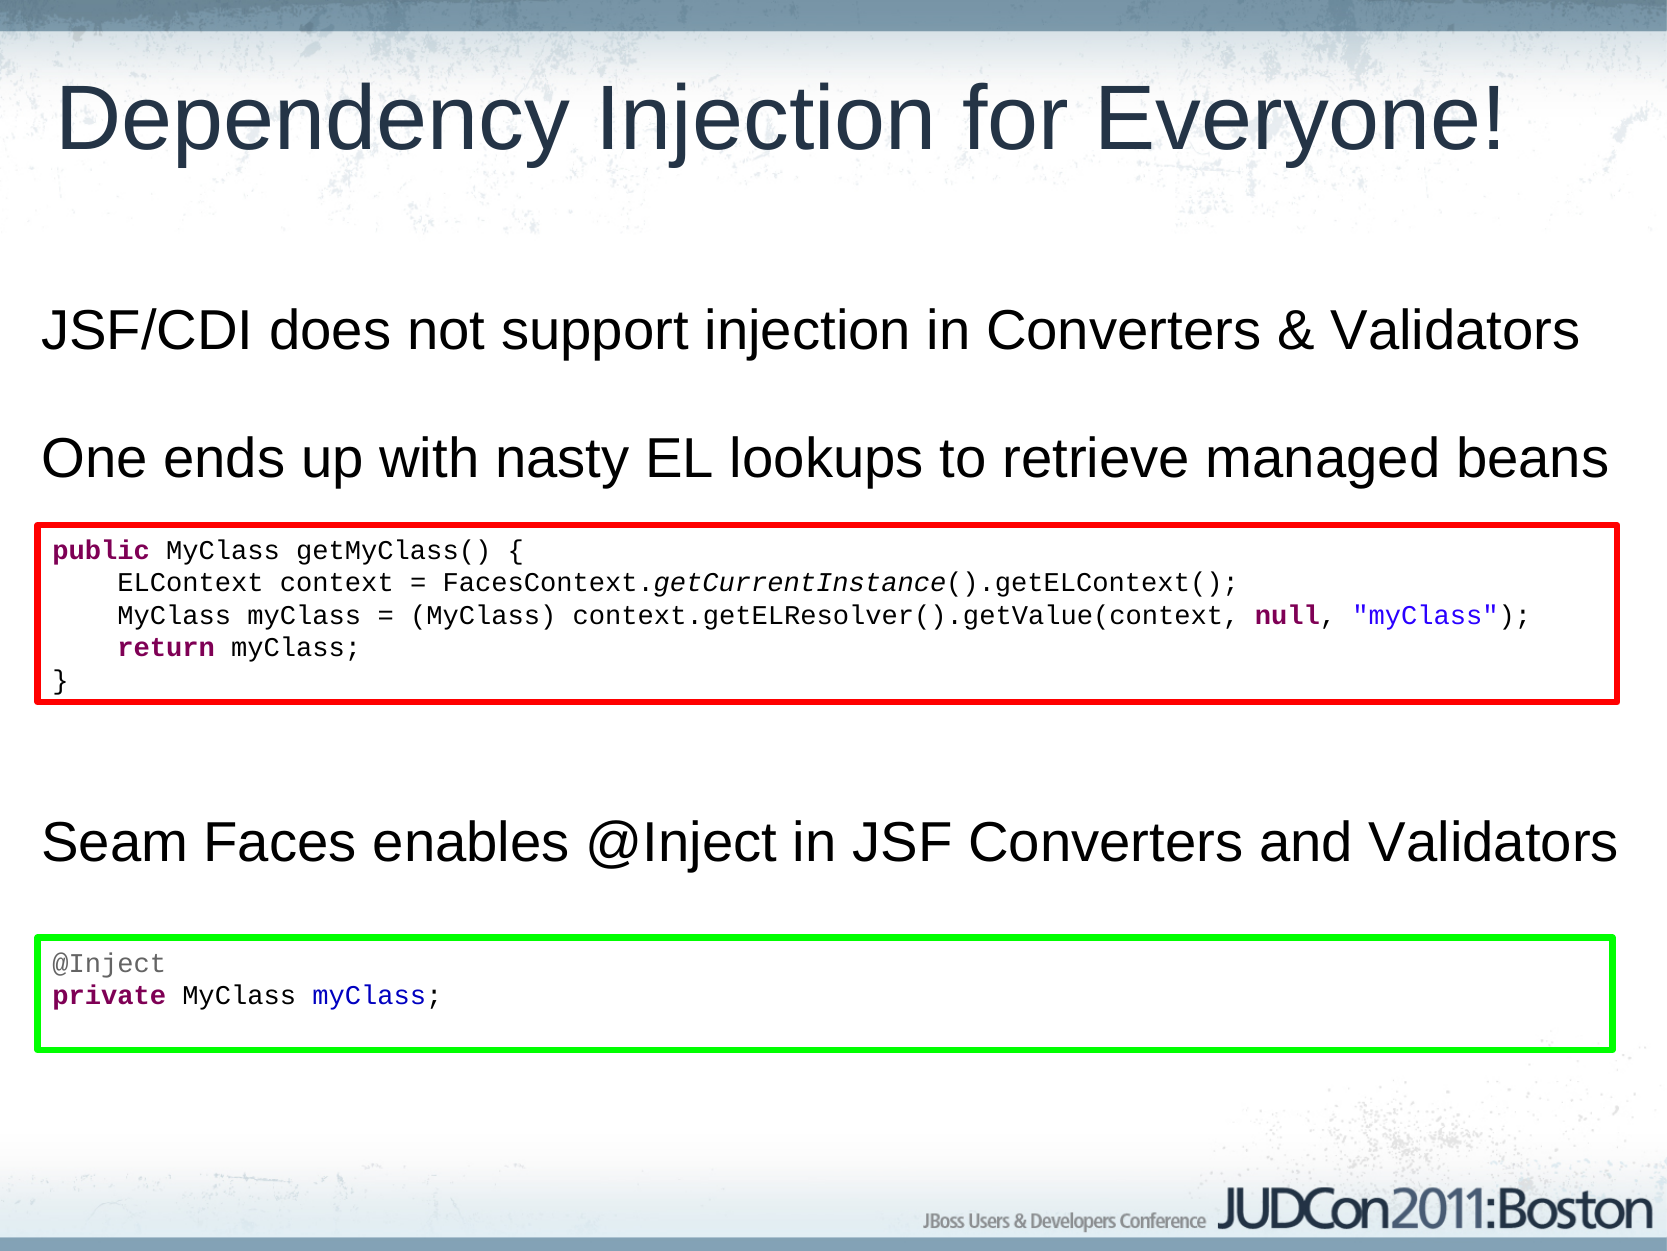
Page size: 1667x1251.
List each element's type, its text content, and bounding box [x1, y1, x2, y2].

picture [0, 0, 1667, 1251]
title Dependency Injection for Everyone! [40, 50, 1627, 216]
list JSF/CDI does not support injection in Converters & Validators One ends up with nasty EL lookups to retrieve managed beans Seam Faces enables @Inject in JSF Converters and Validators [41, 298, 1628, 875]
text_box public MyClass getMyClass() { ELContext context = FacesContext.getCurrentInstance().getELContext(); MyClass myClass = (MyClass) context.getELResolver().getValue(context, null, "myClass"); return myClass; } [37, 525, 1618, 703]
text_box @Inject private MyClass myClass; [37, 937, 1613, 1051]
